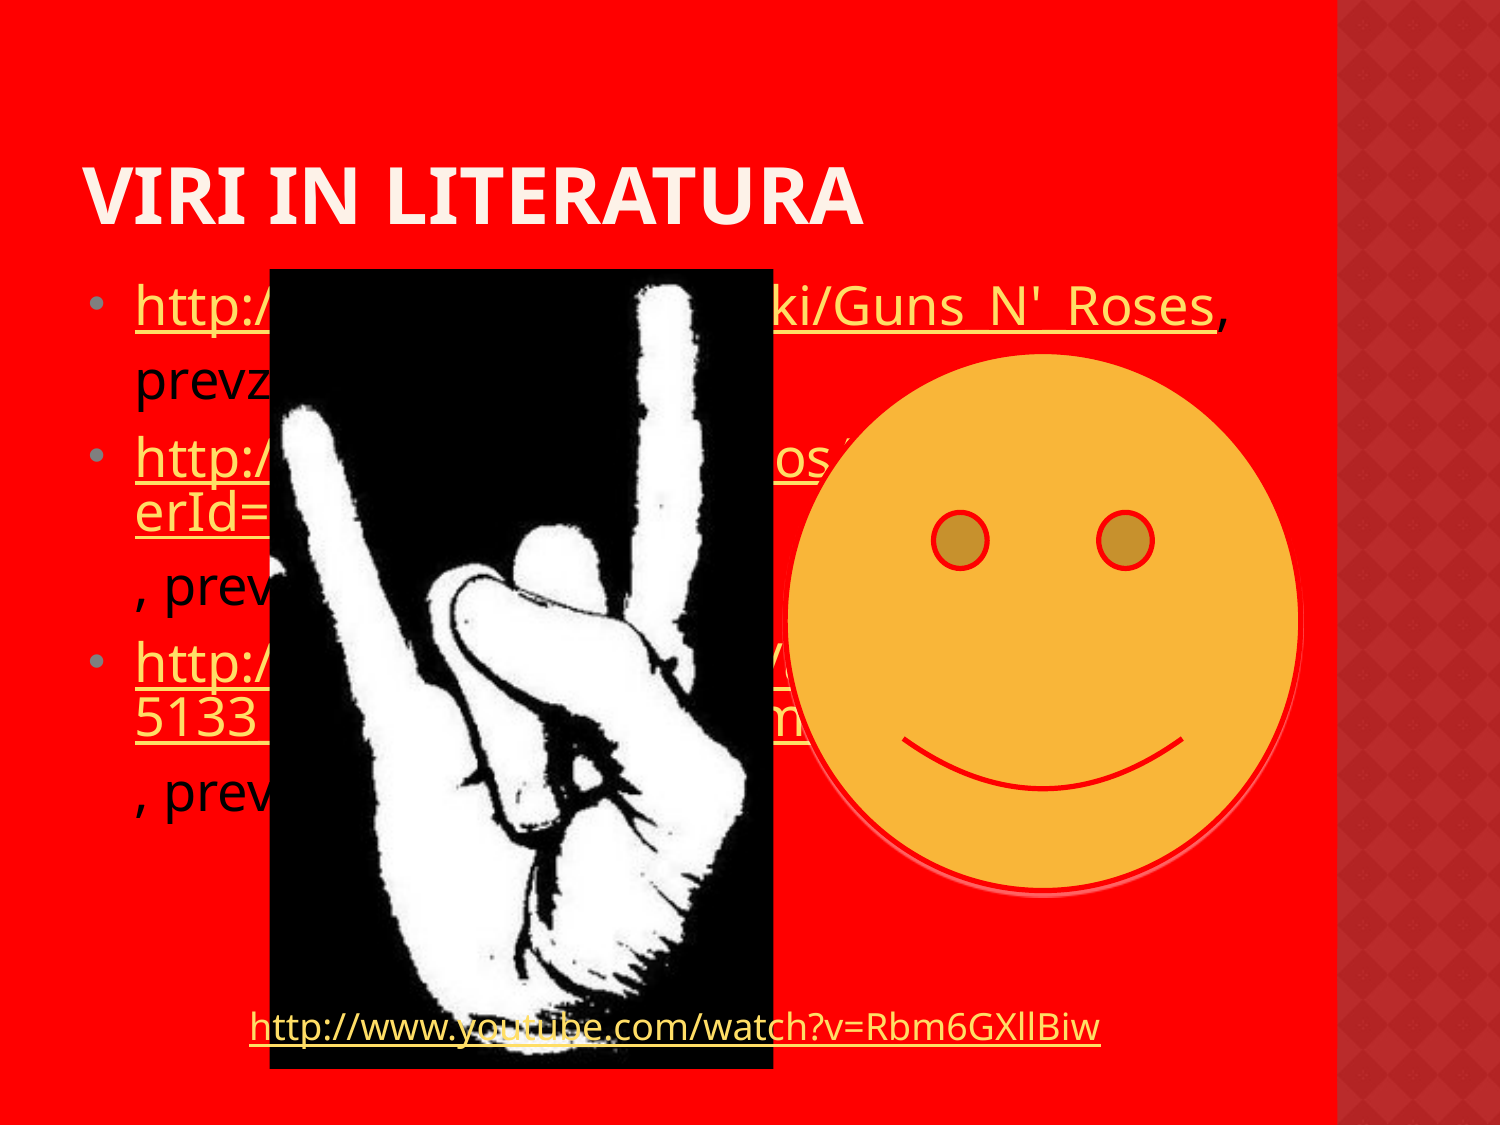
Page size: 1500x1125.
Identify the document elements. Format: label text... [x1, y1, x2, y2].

picture [269, 1062, 774, 1069]
picture [269, 269, 774, 996]
text_box [785, 351, 1301, 891]
text_box http://www.youtube.com/watch?v=Rbm6GXllBiw [234, 996, 1125, 1062]
list http://sl.wikipedia.org/wiki/Guns_N'_Roses, prevzeto dne 8.5.2011 http://s.bebo.com/c/photos/albums?MemberId=6489473883, prevzeto dne 8.5.2011 http://www.oyunlab.com/8-Music-resimleri/5133_Guns-N-Roses_resimleri.html#2, prevzeto dne 8.5.2011 [75, 264, 1263, 1060]
title VIRI IN LITERATURA [75, 52, 1263, 240]
